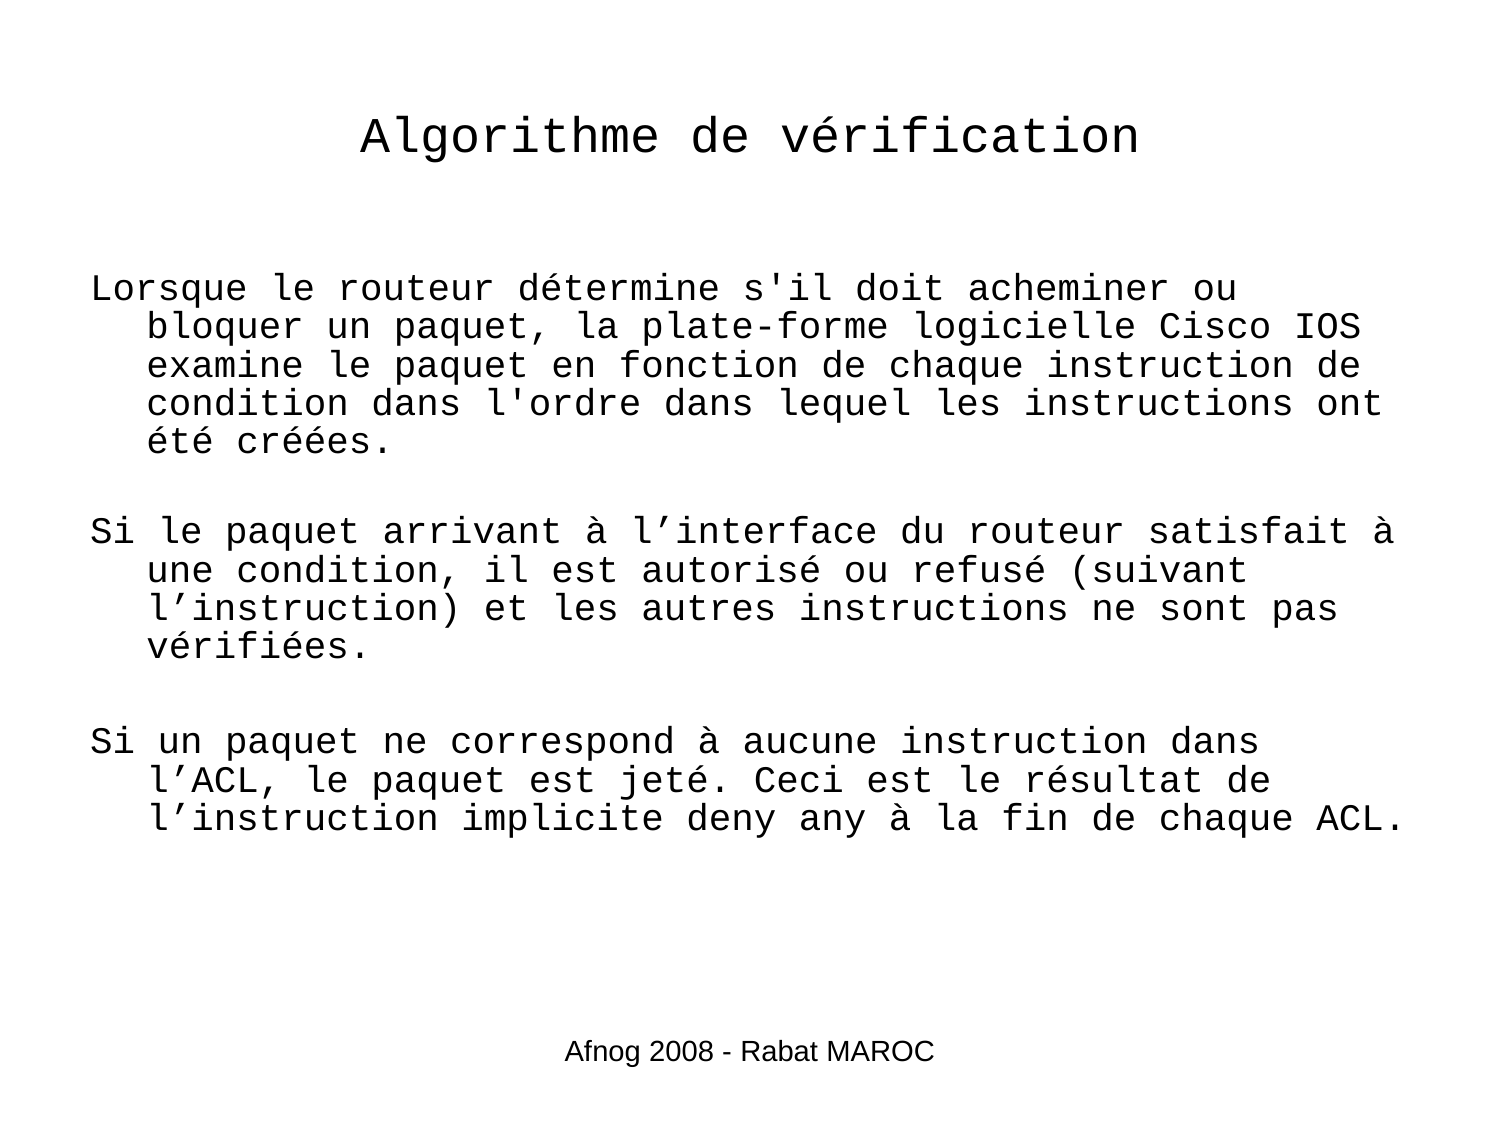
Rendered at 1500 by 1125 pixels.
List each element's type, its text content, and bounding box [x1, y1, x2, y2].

text_box Afnog 2008 - Rabat MAROC [512, 1024, 988, 1103]
title Algorithme de vérification [75, 45, 1426, 233]
list Lorsque le routeur détermine s'il doit acheminer ou bloquer un paquet, la plate-forme logicielle Cisco IOS examine le paquet en fonction de chaque instruction de condition dans l'ordre dans lequel les instructions ont été créées. Si le paquet arrivant à l’interface du routeur satisfait à une condition, il est autorisé ou refusé (suivant l’instruction) et les autres instructions ne sont pas vérifiées. Si un paquet ne correspond à aucune instruction dans l’ACL, le paquet est jeté. Ceci est le résultat de l’instruction implicite deny any à la fin de chaque ACL. [75, 262, 1426, 1006]
